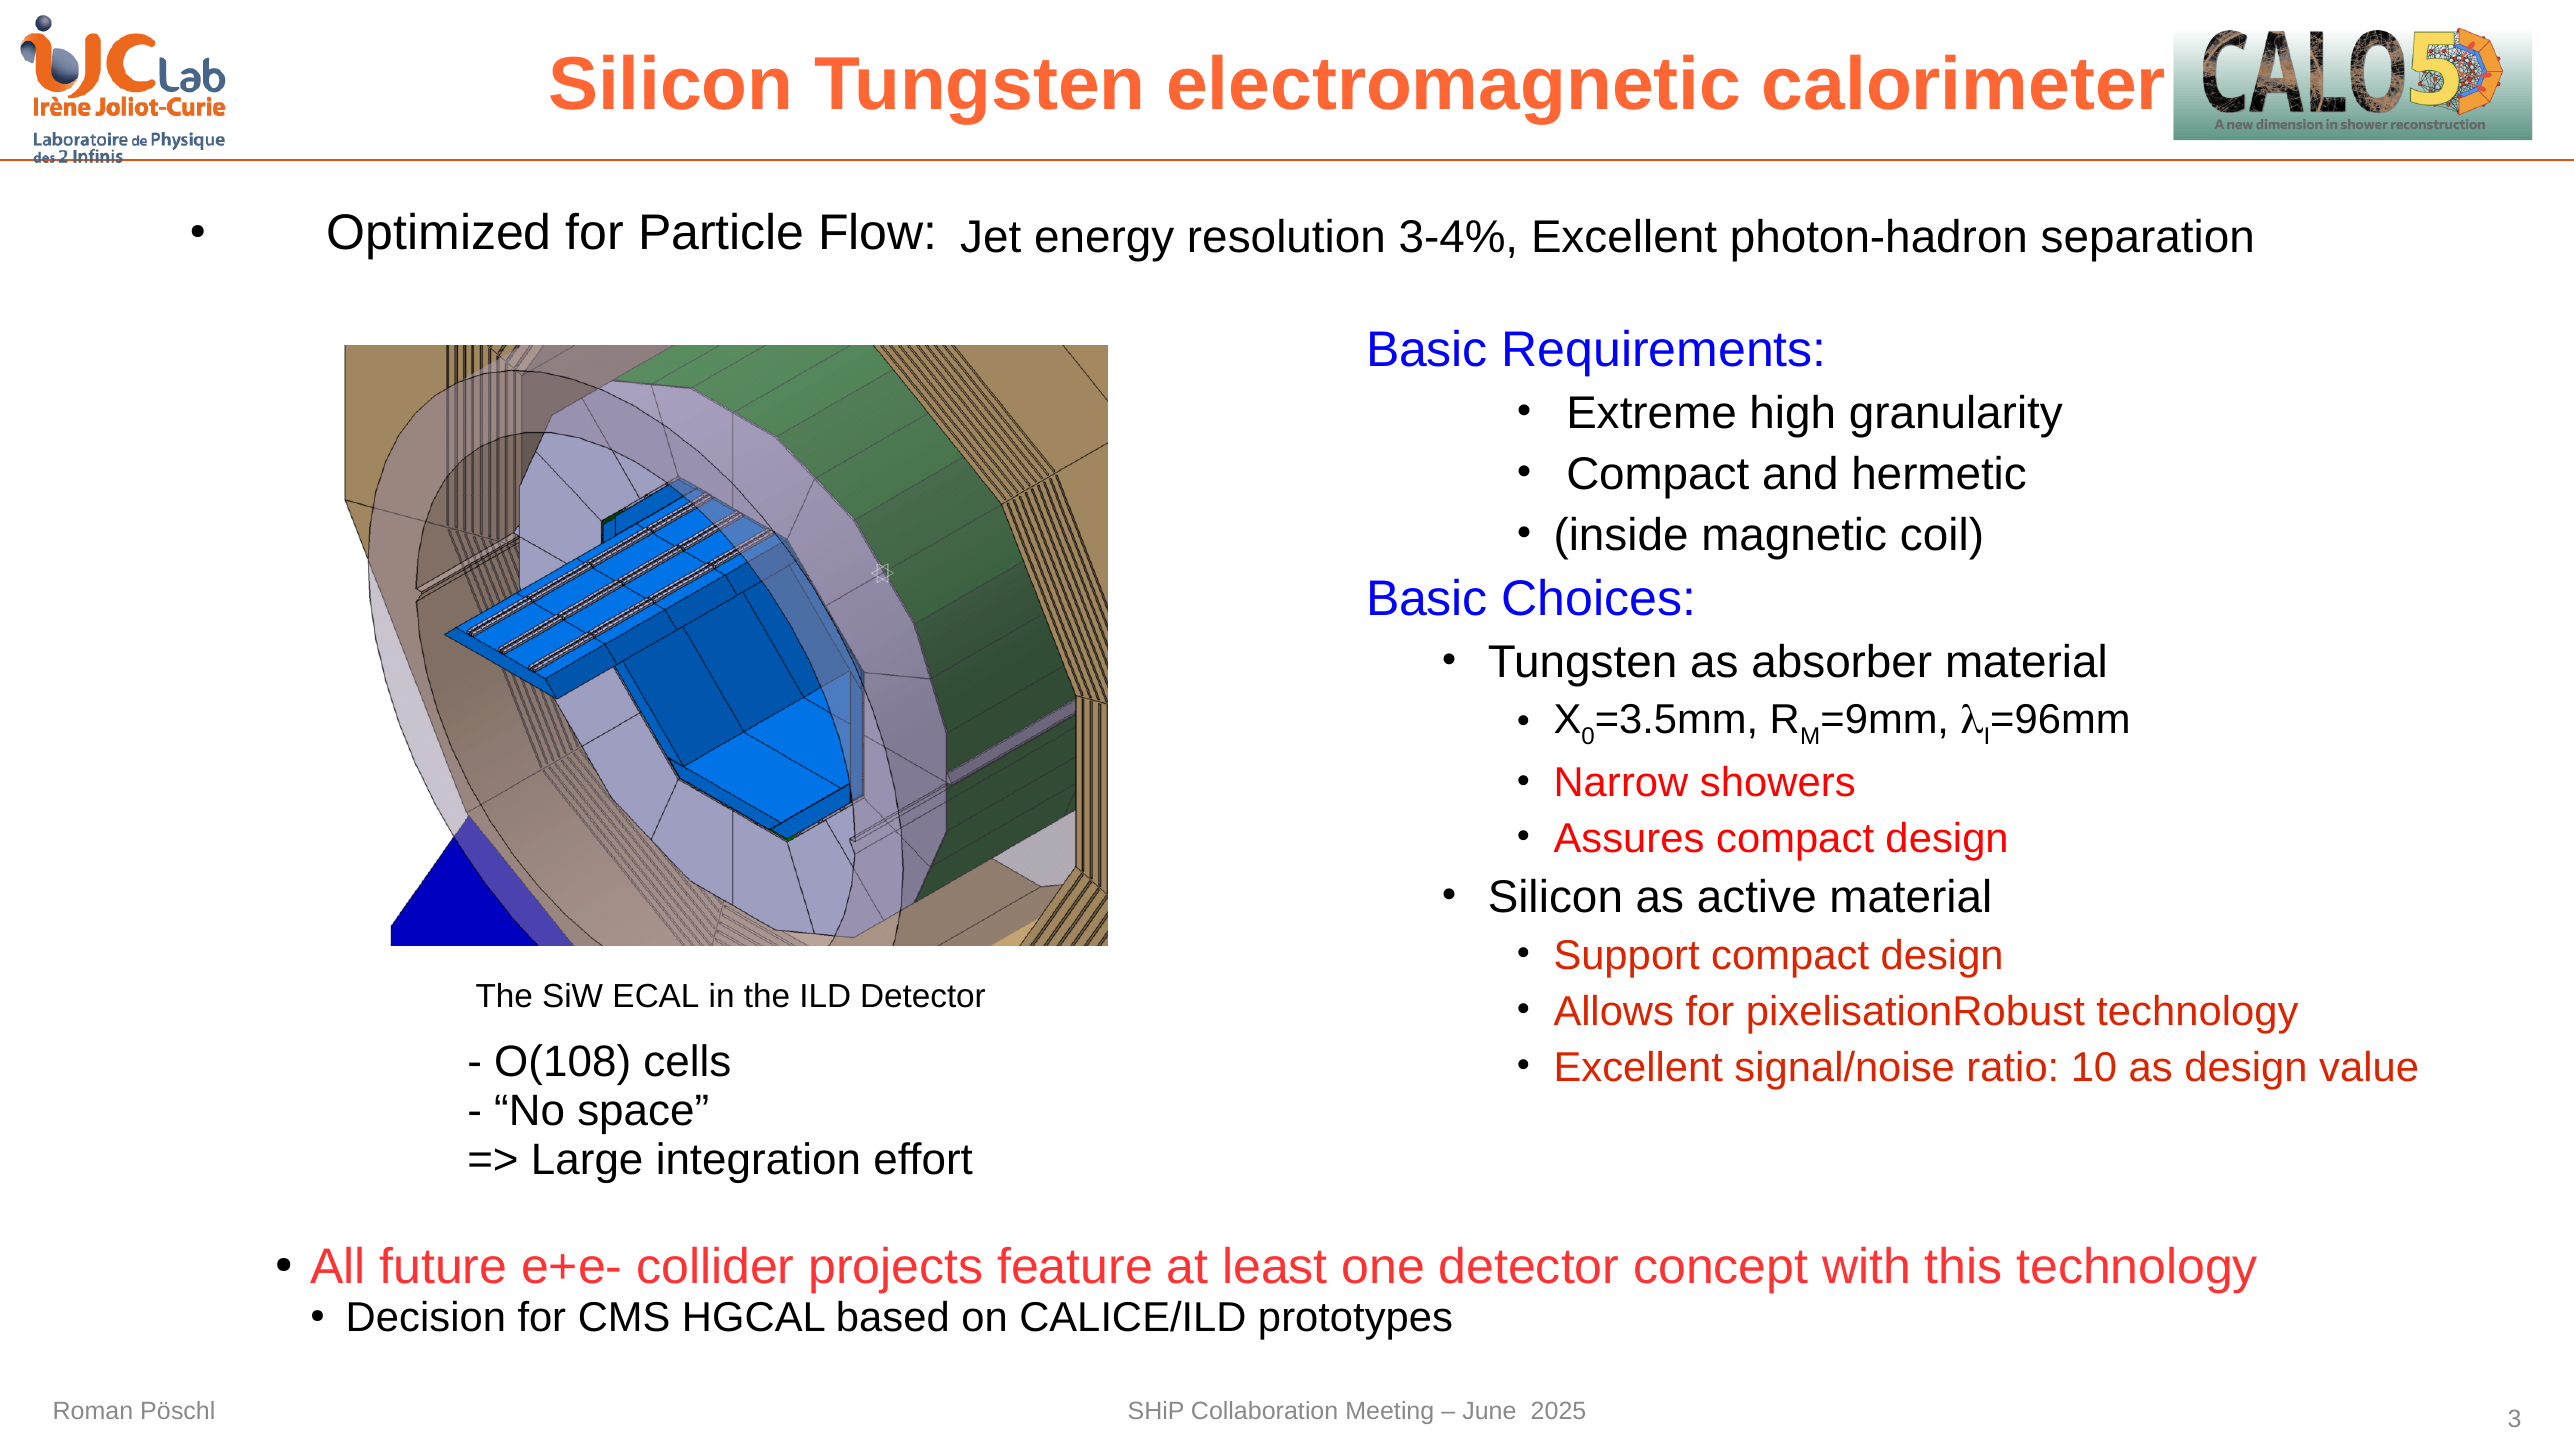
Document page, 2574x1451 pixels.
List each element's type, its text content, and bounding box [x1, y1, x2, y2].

picture [2165, 5, 2534, 141]
text_box The SiW ECAL in the ILD Detector [440, 974, 987, 1015]
text_box Jet energy resolution 3-4%, Excellent photon-hadron separation [945, 203, 2574, 329]
text_box - O(108) cells - “No space” => Large integration effort [452, 1029, 1171, 1202]
title Silicon Tungsten electromagnetic calorimeter [199, 34, 2517, 132]
picture [4, 0, 241, 178]
text_box Basic Requirements: Extreme high granularity Compact and hermetic (inside magnetic coil) Basic Choices: Tungsten as absorber material X0=3.5mm, RM=9mm, lI=96mm Narrow showers Assures compact design Silicon as active material Support compact design Allows for pixelisationRobust technology Excellent signal/noise ratio: 10 as design value [1366, 316, 2574, 1235]
picture [264, 345, 1108, 947]
text_box Optimized for Particle Flow: [174, 197, 2290, 337]
text_box All future e+e- collider projects feature at least one detector concept with this technology Decision for CMS HGCAL based on CALICE/ILD prototypes [260, 1230, 2290, 1356]
